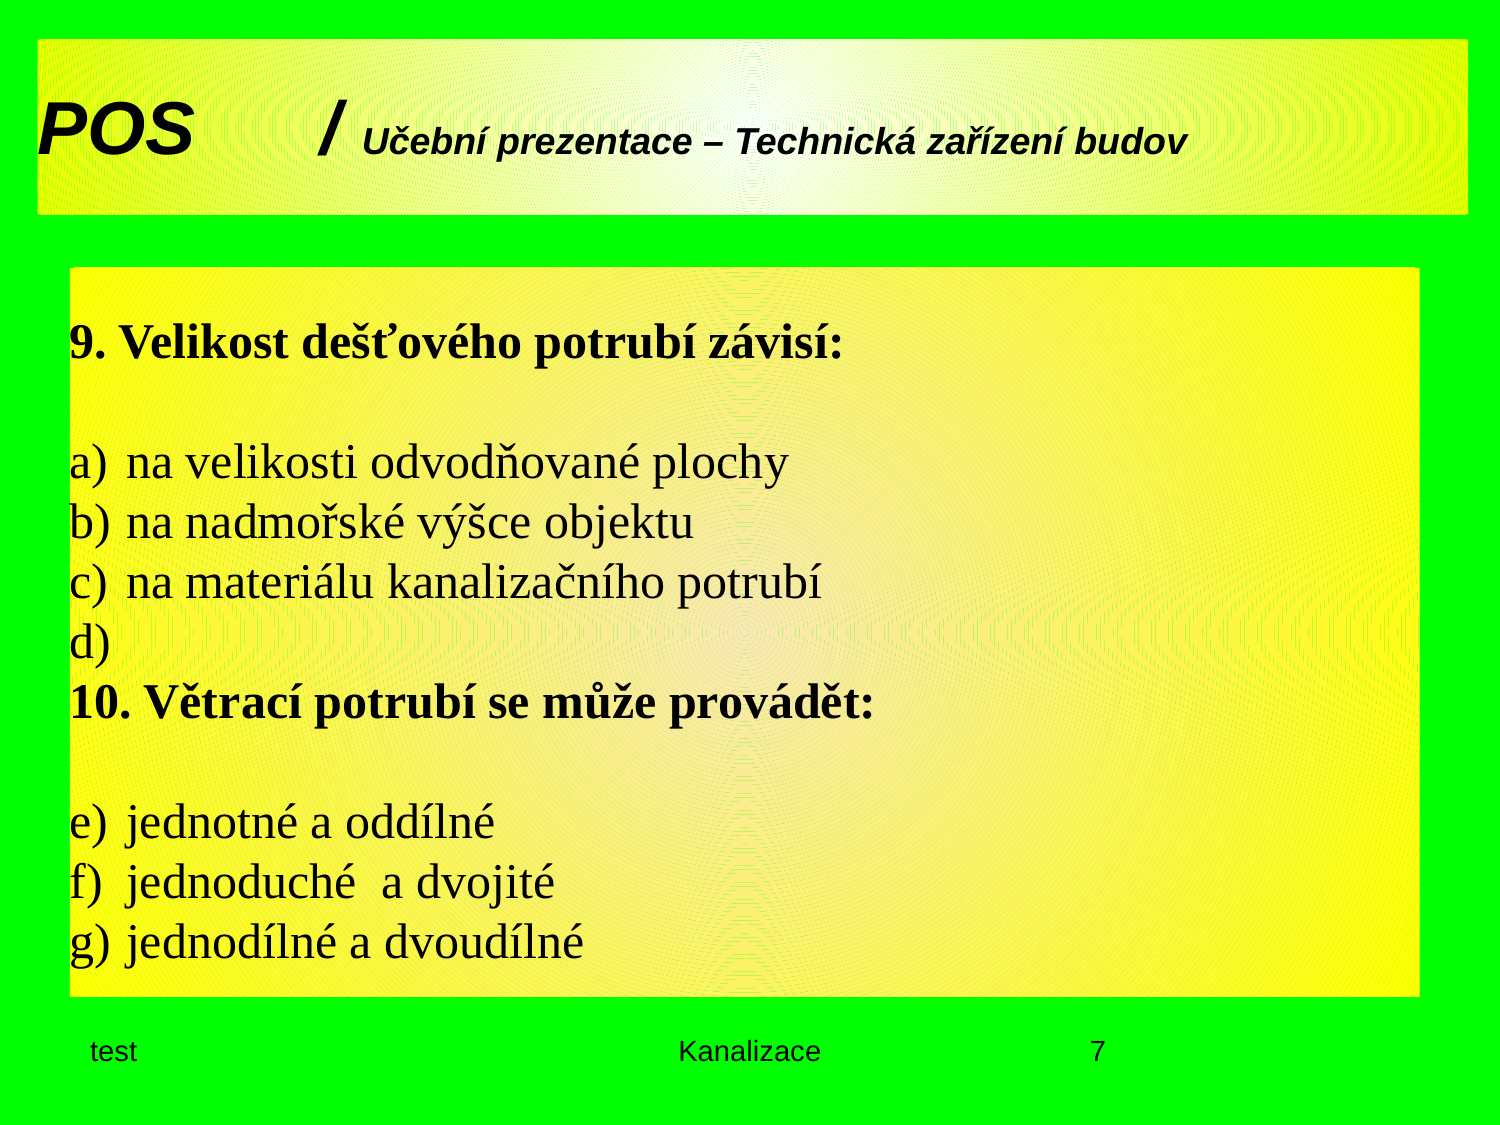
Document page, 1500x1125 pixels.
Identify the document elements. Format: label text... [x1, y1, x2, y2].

text_box POS / Učební prezentace – Technická zařízení budov [38, 40, 1468, 214]
text_box test [75, 1024, 426, 1103]
text_box [1074, 1024, 1426, 1103]
text_box Kanalizace [512, 1024, 988, 1103]
text_box 9. Velikost dešťového potrubí závisí: na velikosti odvodňované plochy na nadmořské výšce objektu na materiálu kanalizačního potrubí 10. Větrací potrubí se může provádět: jednotné a oddílné jednoduché a dvojité jednodílné a dvoudílné [69, 267, 1420, 997]
